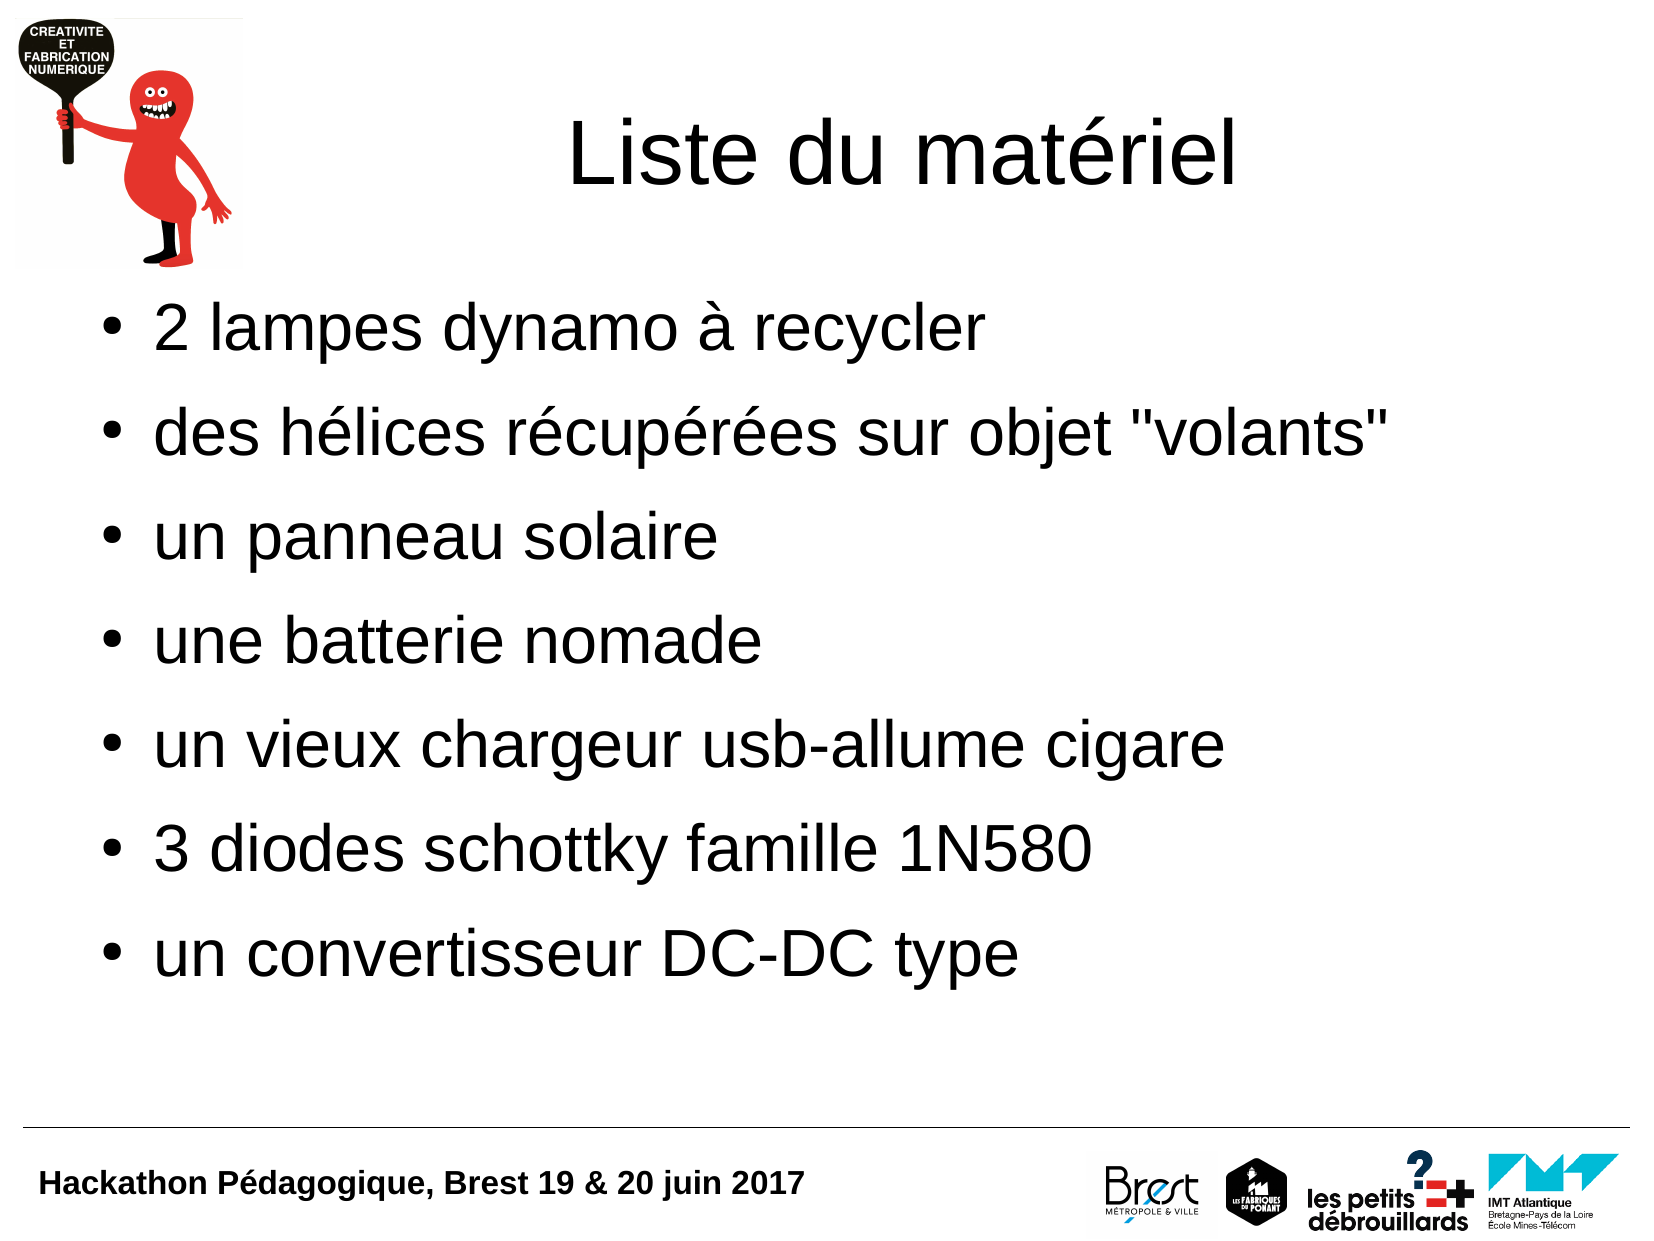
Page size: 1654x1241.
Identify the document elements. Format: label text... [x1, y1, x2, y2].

picture [15, 18, 243, 269]
picture [1086, 1151, 1218, 1240]
picture [1308, 1150, 1474, 1231]
title Liste du matériel [236, 49, 1571, 257]
picture [1488, 1153, 1619, 1229]
picture [1226, 1158, 1287, 1226]
list 2 lampes dynamo à recycler des hélices récupérées sur objet "volants" un panneau solaire une batterie nomade un vieux chargeur usb-allume cigare 3 diodes schottky famille 1N580 un convertisseur DC-DC type [82, 290, 1571, 1109]
text_box Hackathon Pédagogique, Brest 19 & 20 juin 2017 [23, 1157, 945, 1211]
